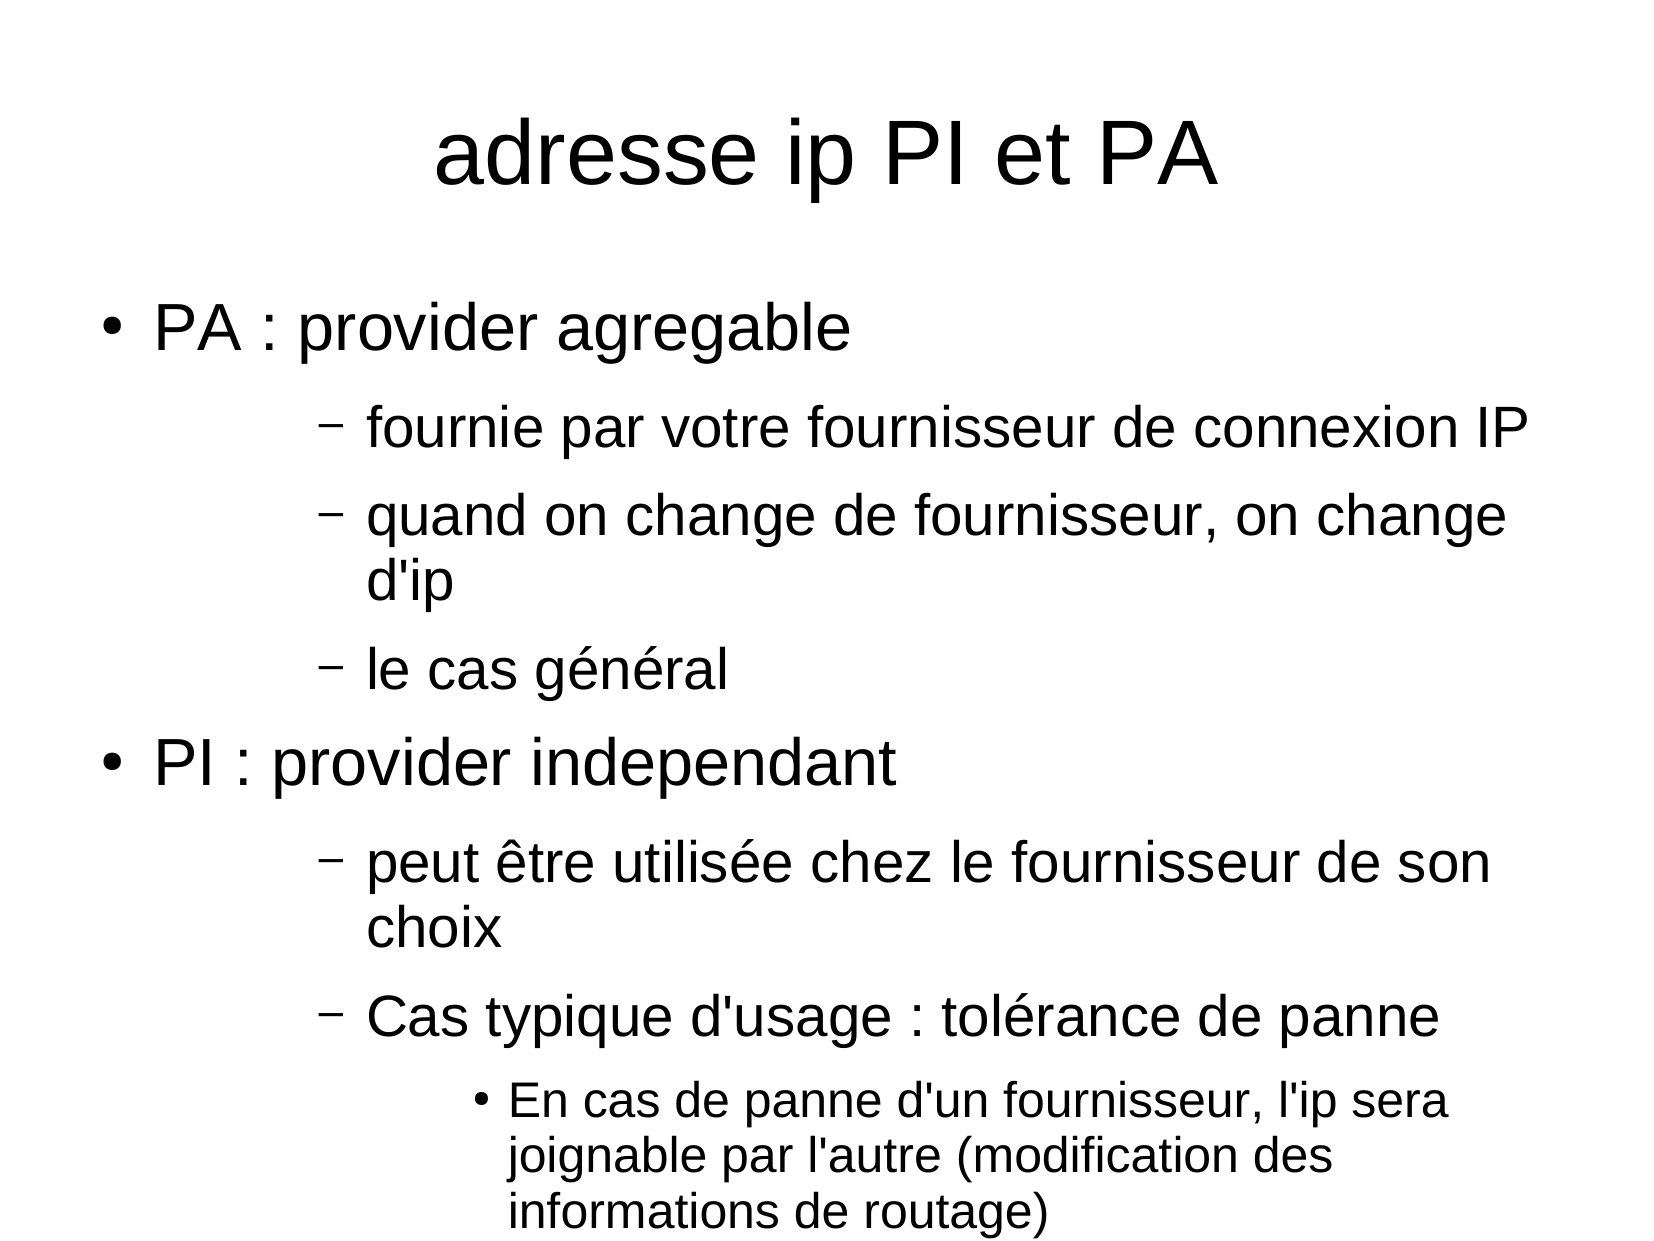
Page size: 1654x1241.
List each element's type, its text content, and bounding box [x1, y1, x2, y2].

title adresse ip PI et PA [82, 49, 1571, 257]
list PA : provider agregable fournie par votre fournisseur de connexion IP quand on change de fournisseur, on change d'ip le cas général PI : provider independant peut être utilisée chez le fournisseur de son choix Cas typique d'usage : tolérance de panne En cas de panne d'un fournisseur, l'ip sera joignable par l'autre (modification des informations de routage) [82, 290, 1571, 1241]
